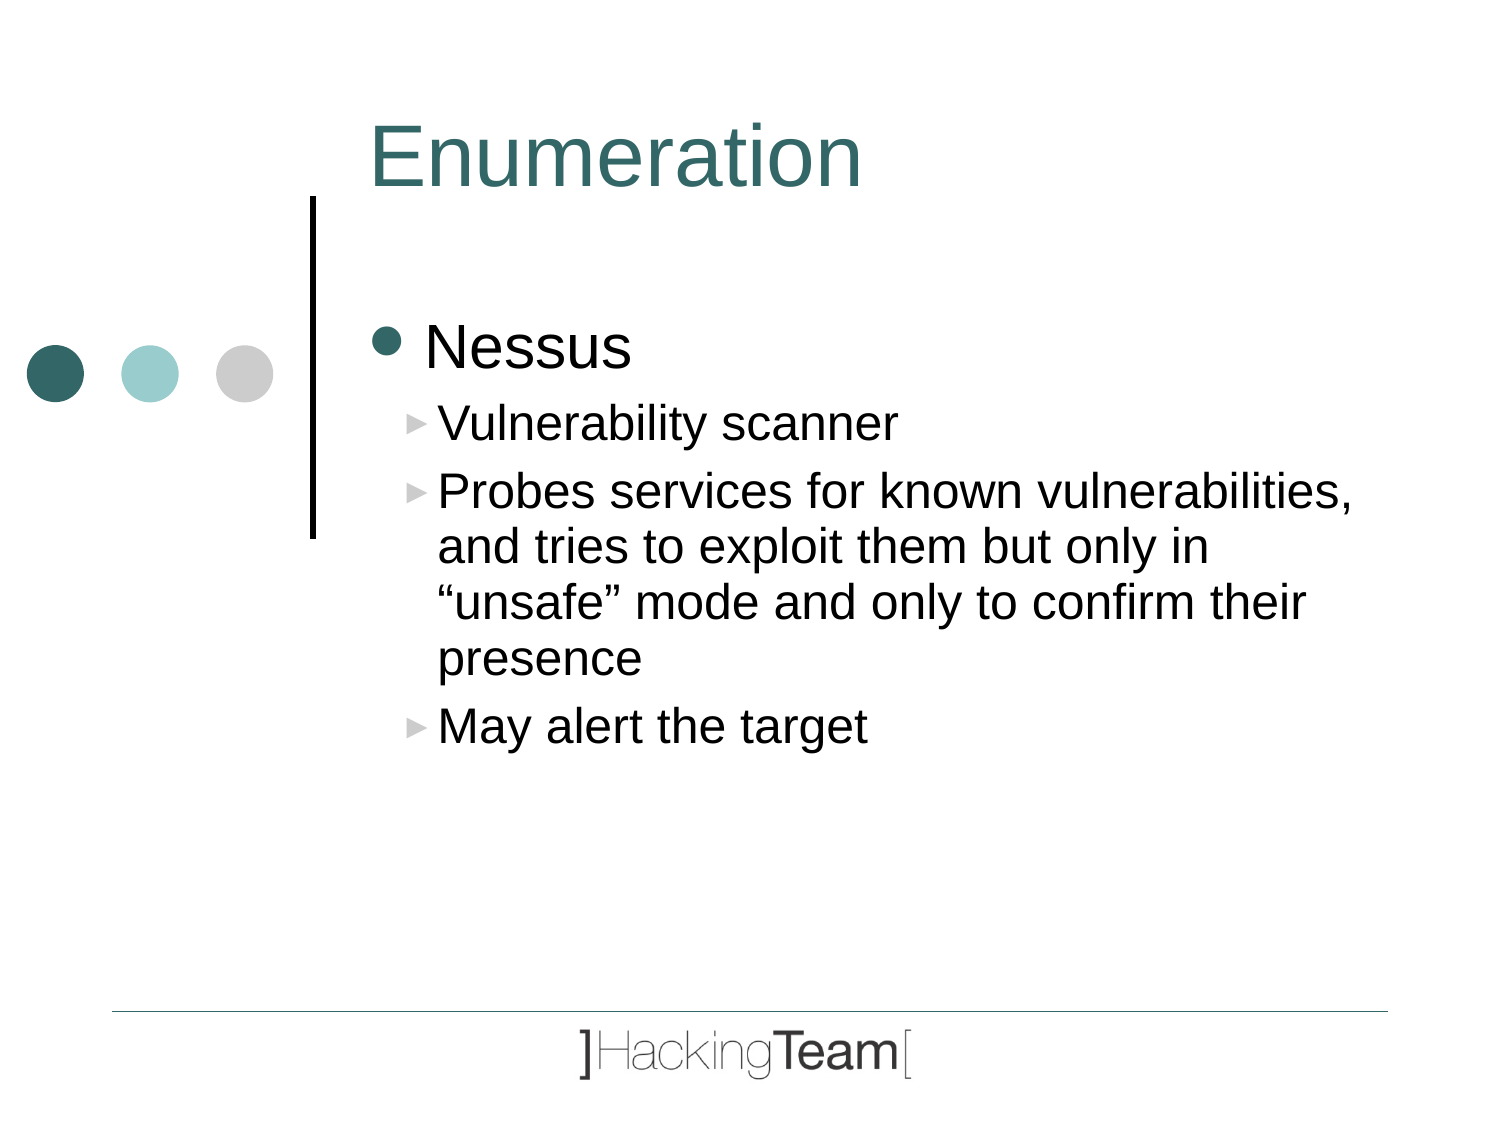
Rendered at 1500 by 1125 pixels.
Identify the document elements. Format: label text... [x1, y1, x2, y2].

picture [574, 1041, 916, 1084]
title Enumeration [249, 38, 1401, 275]
list Nessus Vulnerability scanner Probes services for known vulnerabilities, and tries to exploit them but only in “unsafe” mode and only to confirm their presence May alert the target [249, 312, 1401, 1041]
